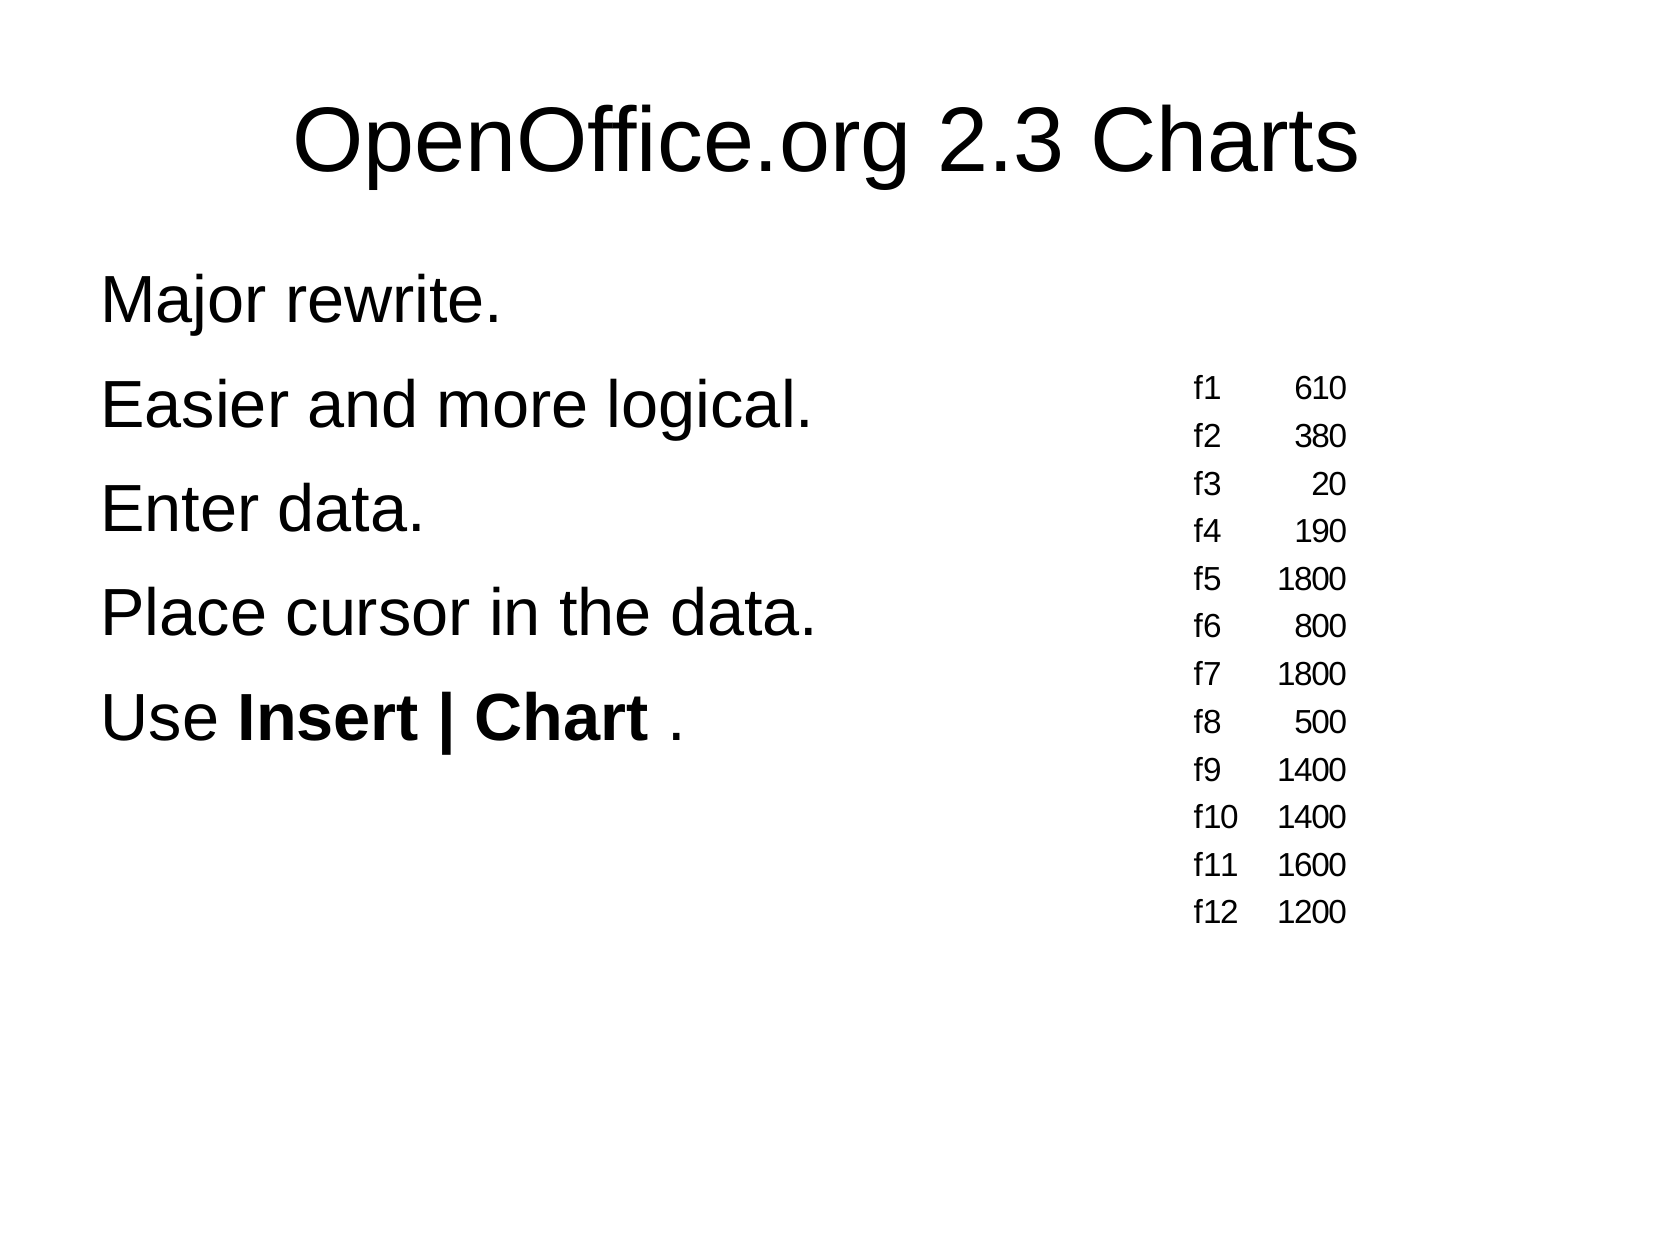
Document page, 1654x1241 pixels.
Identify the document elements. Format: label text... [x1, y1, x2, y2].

title OpenOffice.org 2.3 Charts [82, 45, 1571, 233]
list Major rewrite. Easier and more logical. Enter data. Place cursor in the data. Use Insert | Chart . [82, 262, 938, 1169]
chart [1191, 363, 1351, 938]
